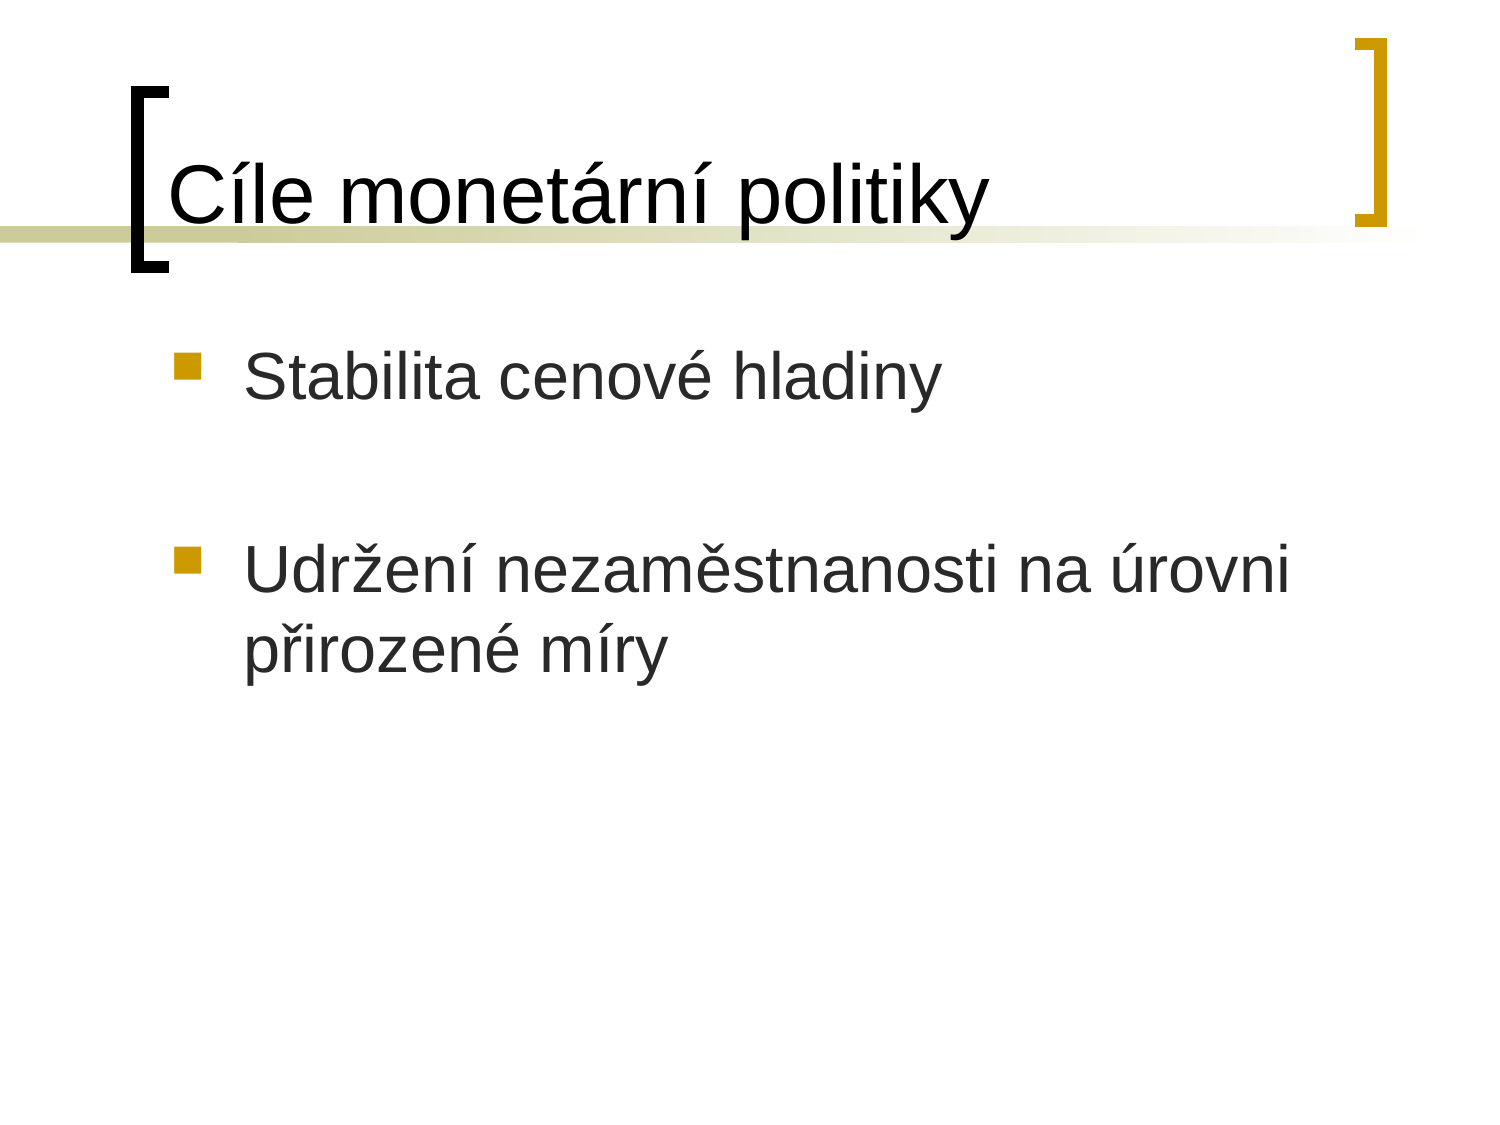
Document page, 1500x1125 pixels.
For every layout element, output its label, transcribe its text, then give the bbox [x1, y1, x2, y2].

title Cíle monetární politiky [152, 15, 1328, 248]
list Stabilita cenové hladiny Udržení nezaměstnanosti na úrovni přirozené míry [155, 324, 1413, 1001]
